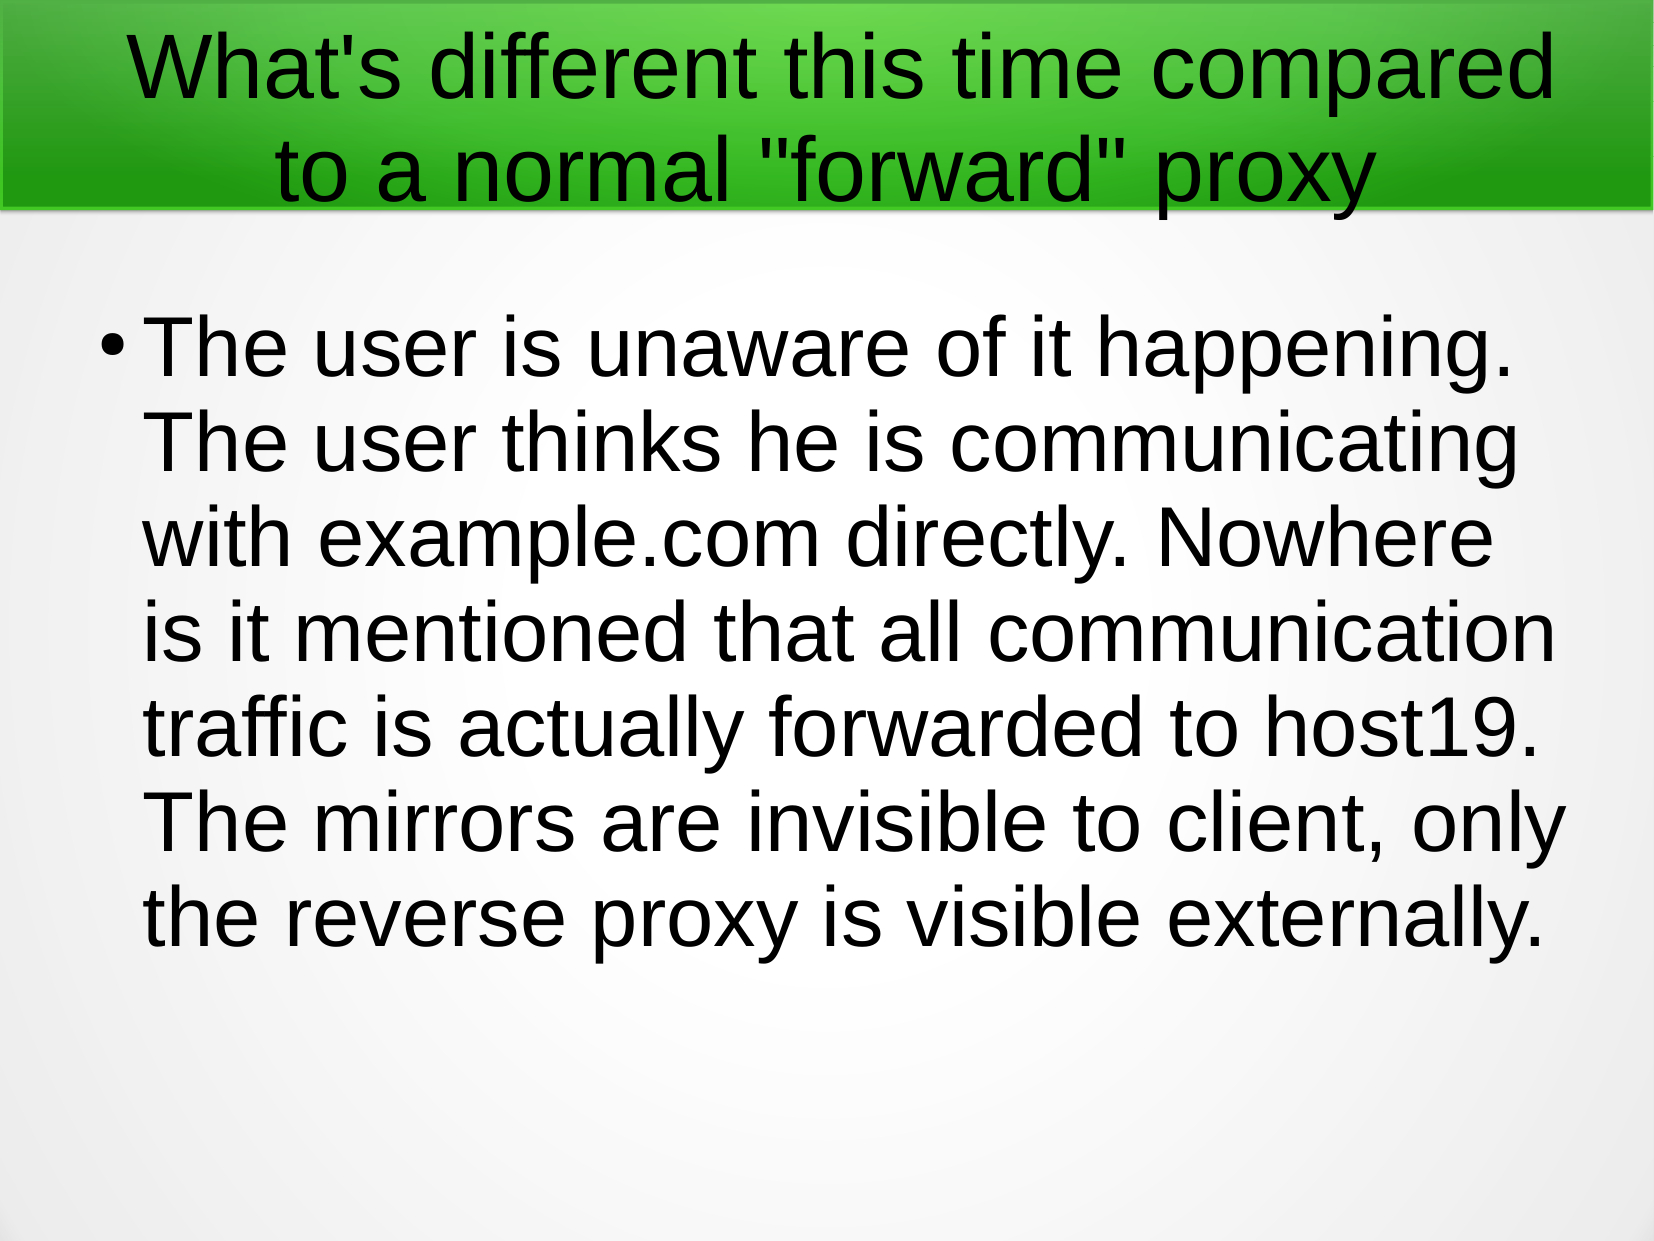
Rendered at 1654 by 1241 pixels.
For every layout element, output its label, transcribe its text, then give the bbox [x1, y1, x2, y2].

list The user is unaware of it happening. The user thinks he is communicating with example.com directly. Nowhere is it mentioned that all communication traffic is actually forwarded to host19. The mirrors are invisible to client, only the reverse proxy is visible externally. [82, 299, 1571, 1019]
title What's different this time compared to a normal "forward" proxy [82, 15, 1571, 221]
